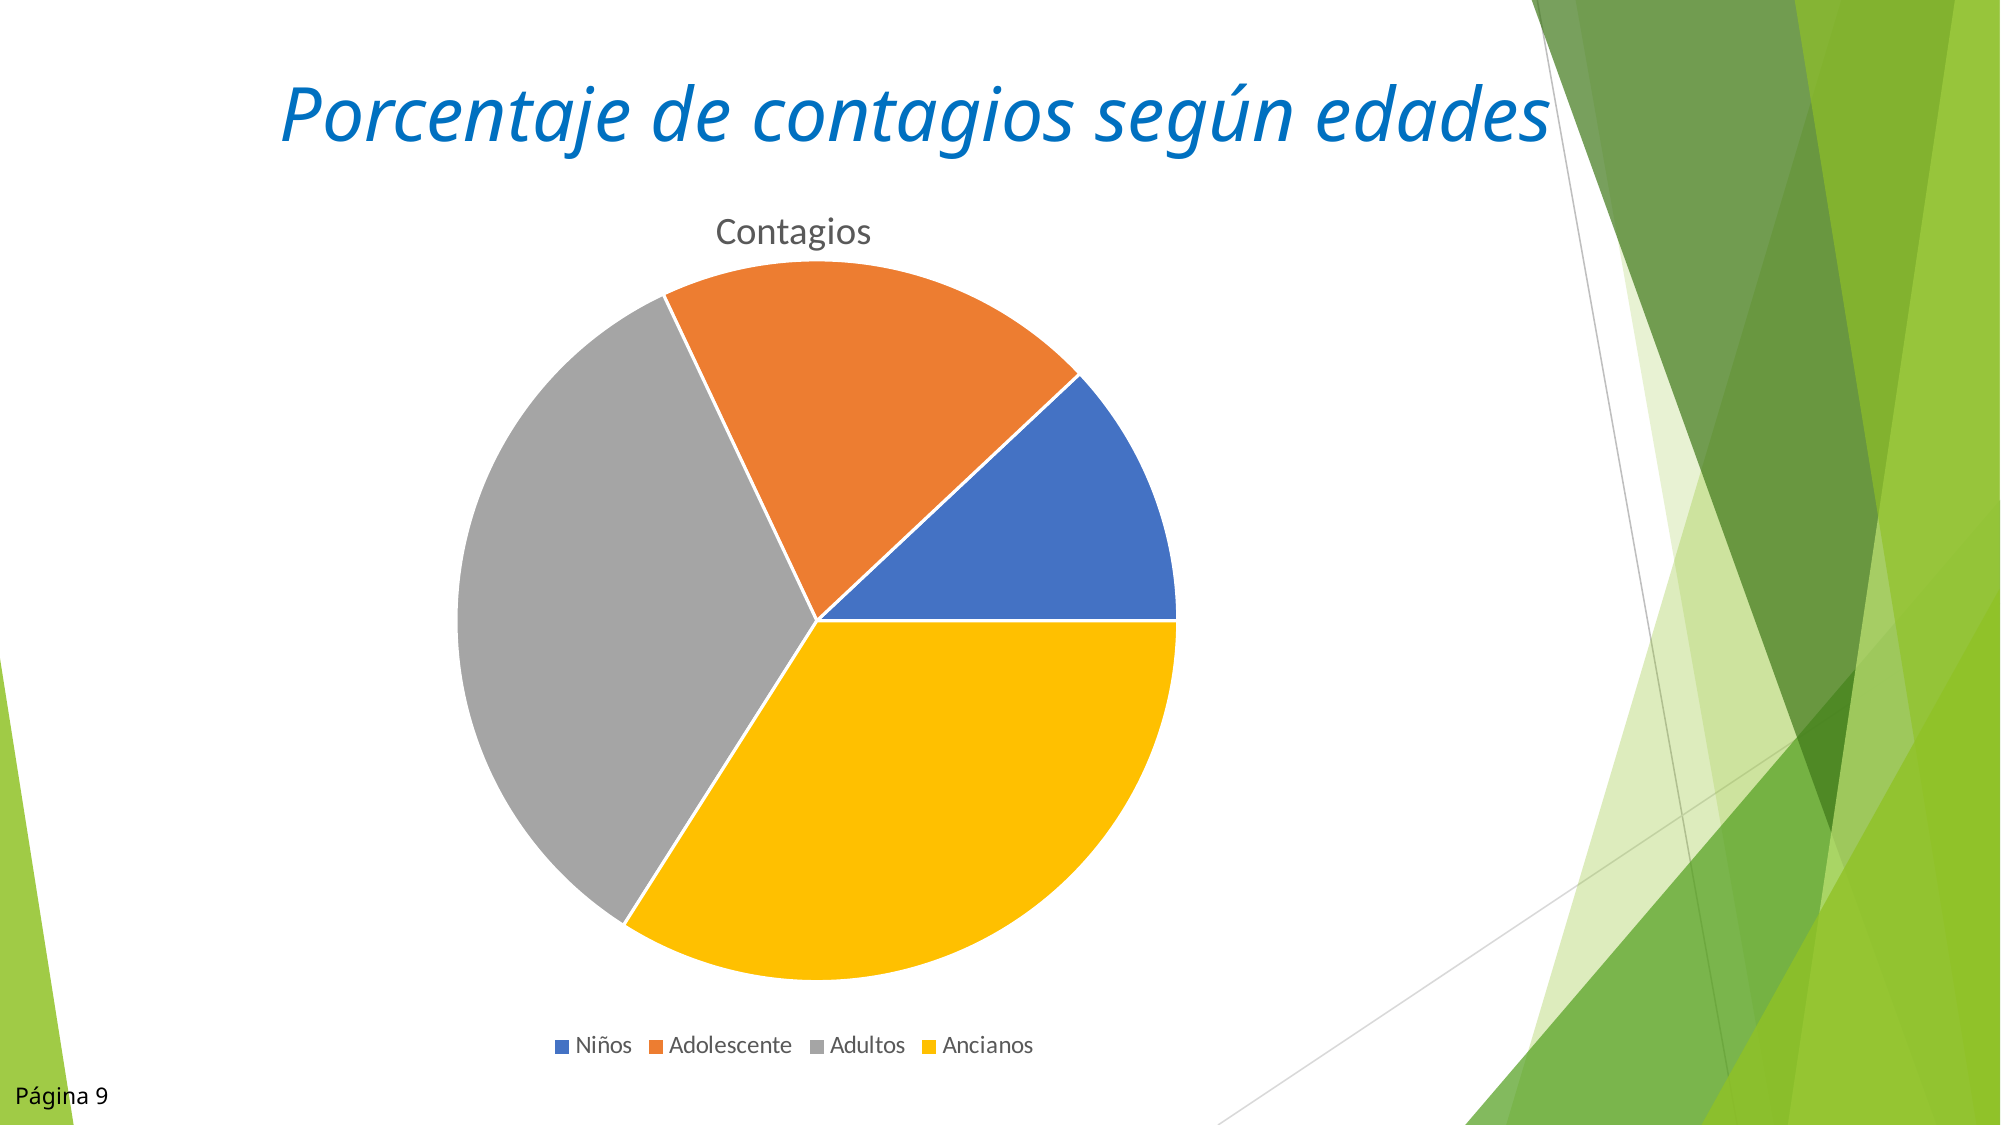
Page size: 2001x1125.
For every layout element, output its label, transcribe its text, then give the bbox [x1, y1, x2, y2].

title Porcentaje de contagios según edades [264, 59, 1675, 276]
chart [127, 177, 1461, 1066]
text_box Página 9 [0, 1065, 1034, 1125]
